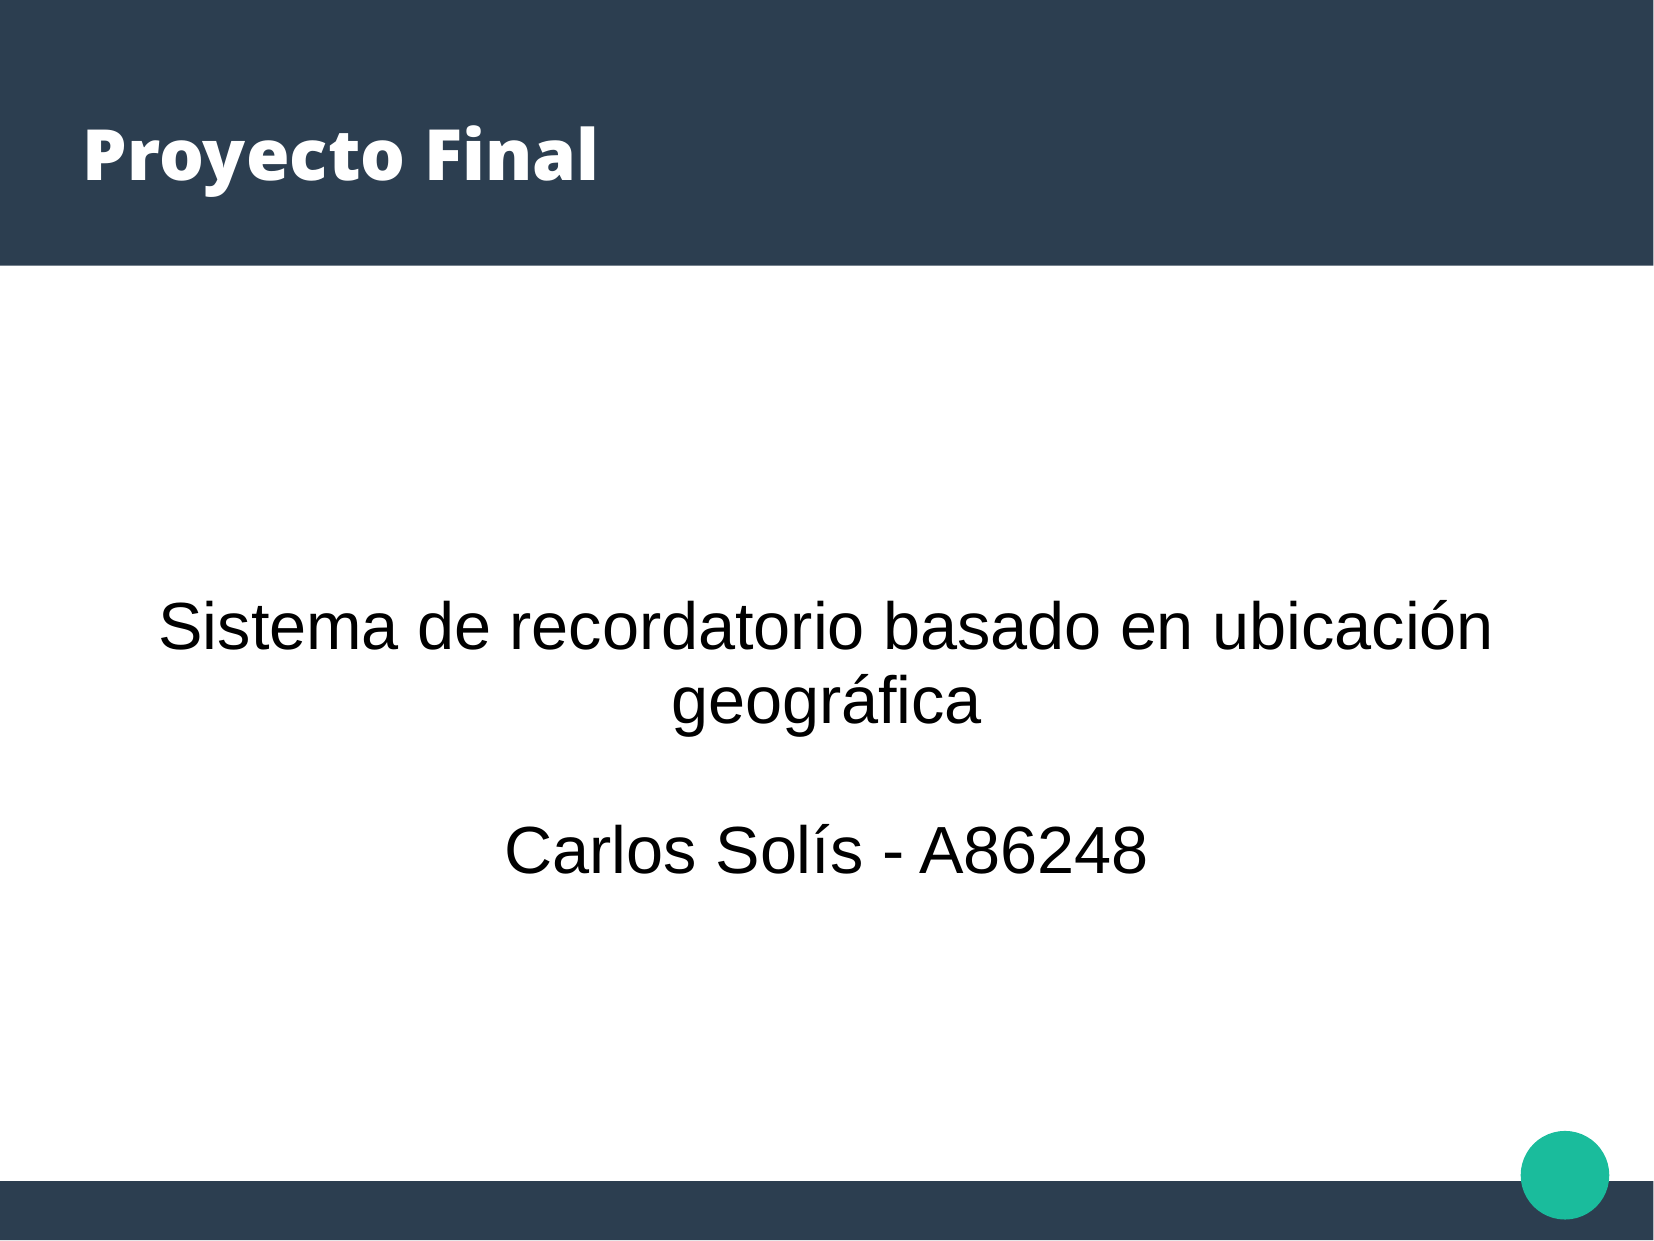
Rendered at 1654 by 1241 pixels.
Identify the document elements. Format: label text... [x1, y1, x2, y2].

title Proyecto Final [82, 49, 1571, 257]
subtitle Sistema de recordatorio basado en ubicación geográfica Carlos Solís - A86248 [59, 324, 1595, 1152]
